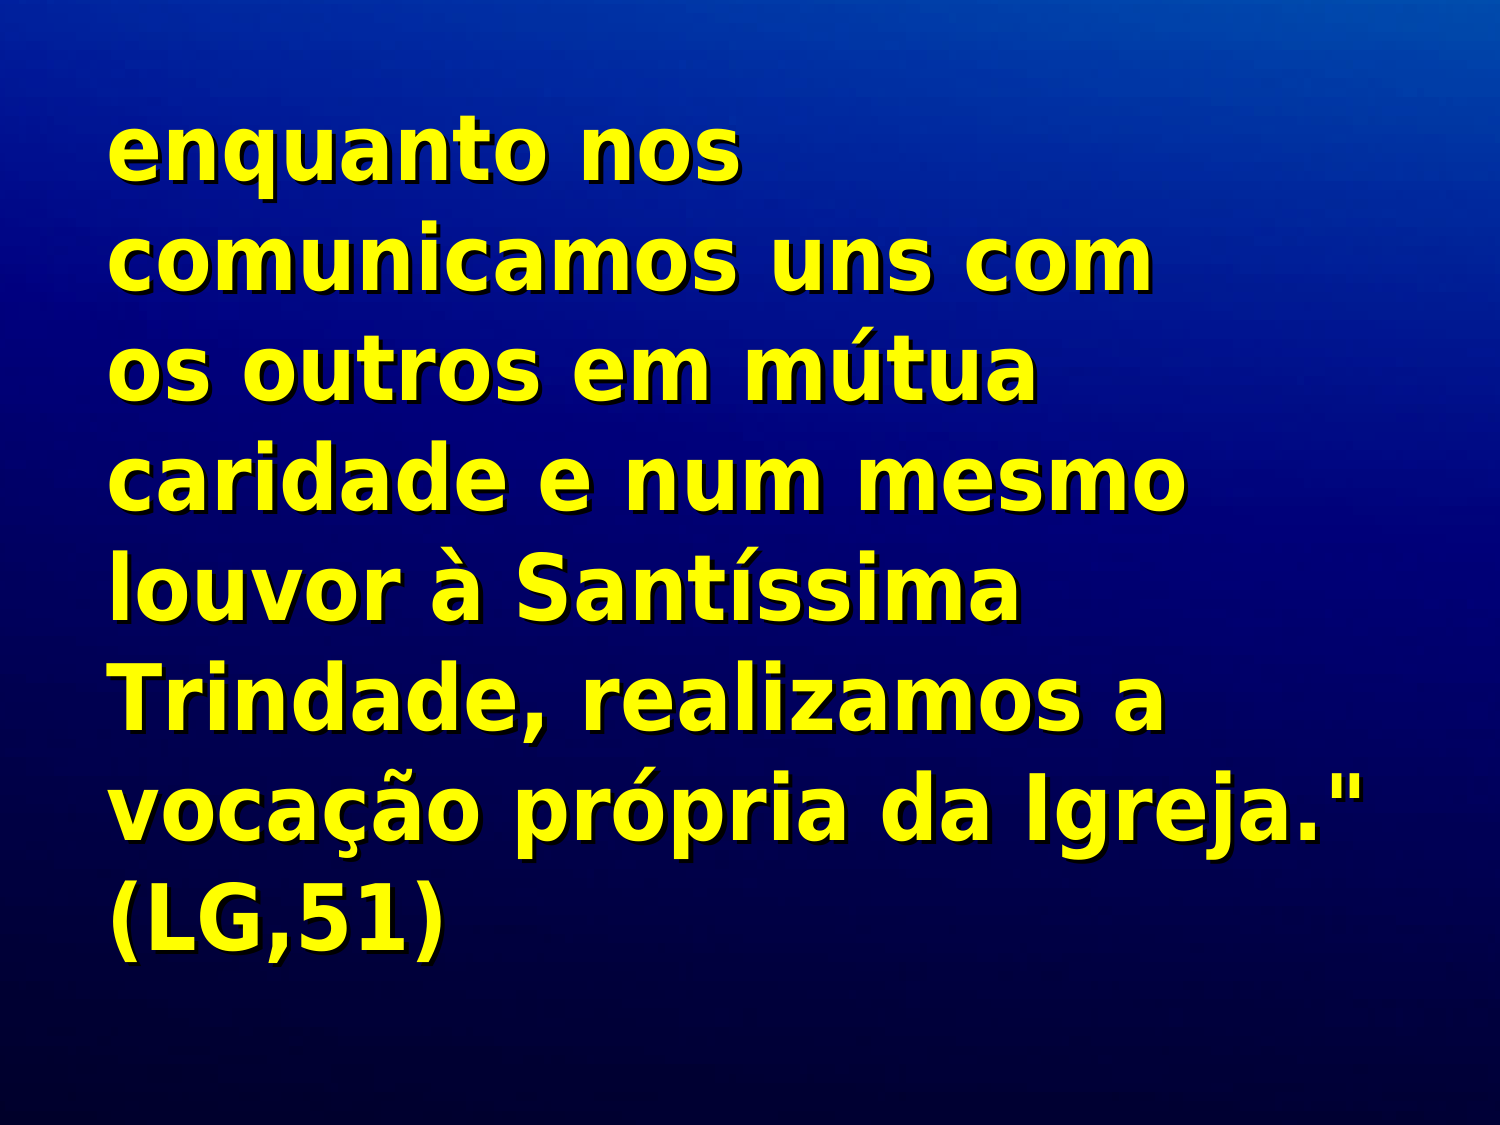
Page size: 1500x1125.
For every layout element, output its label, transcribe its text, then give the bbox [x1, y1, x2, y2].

picture [0, 0, 1500, 1125]
text_box enquanto nos comunicamos uns com os outros em mútua caridade e num mesmo louvor à Santíssima Trindade, realizamos a vocação própria da Igreja." (LG,51) [92, 82, 1418, 1040]
